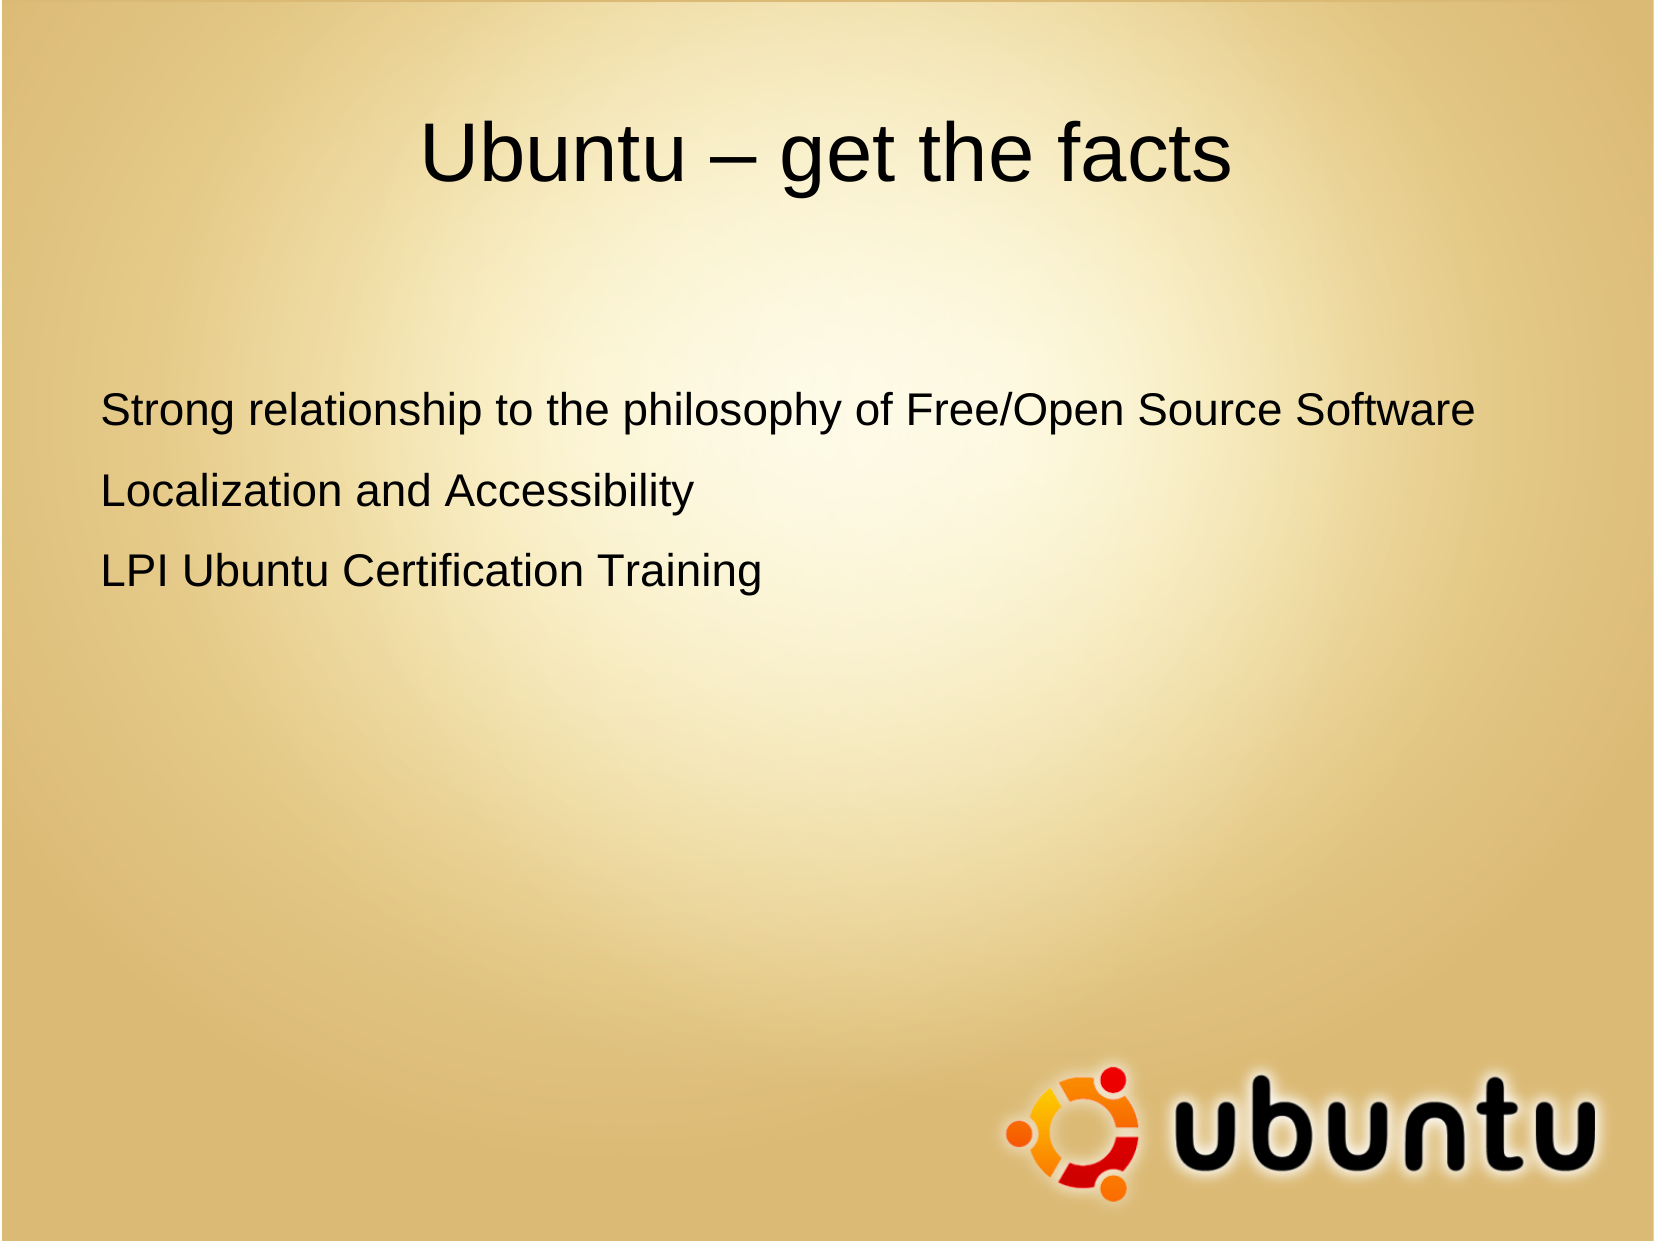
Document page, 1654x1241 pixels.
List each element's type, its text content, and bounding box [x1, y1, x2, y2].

picture [2, 0, 1654, 1241]
list Strong relationship to the philosophy of Free/Open Source Software Localization and Accessibility LPI Ubuntu Certification Training [82, 383, 1571, 916]
title Ubuntu – get the facts [82, 49, 1571, 257]
